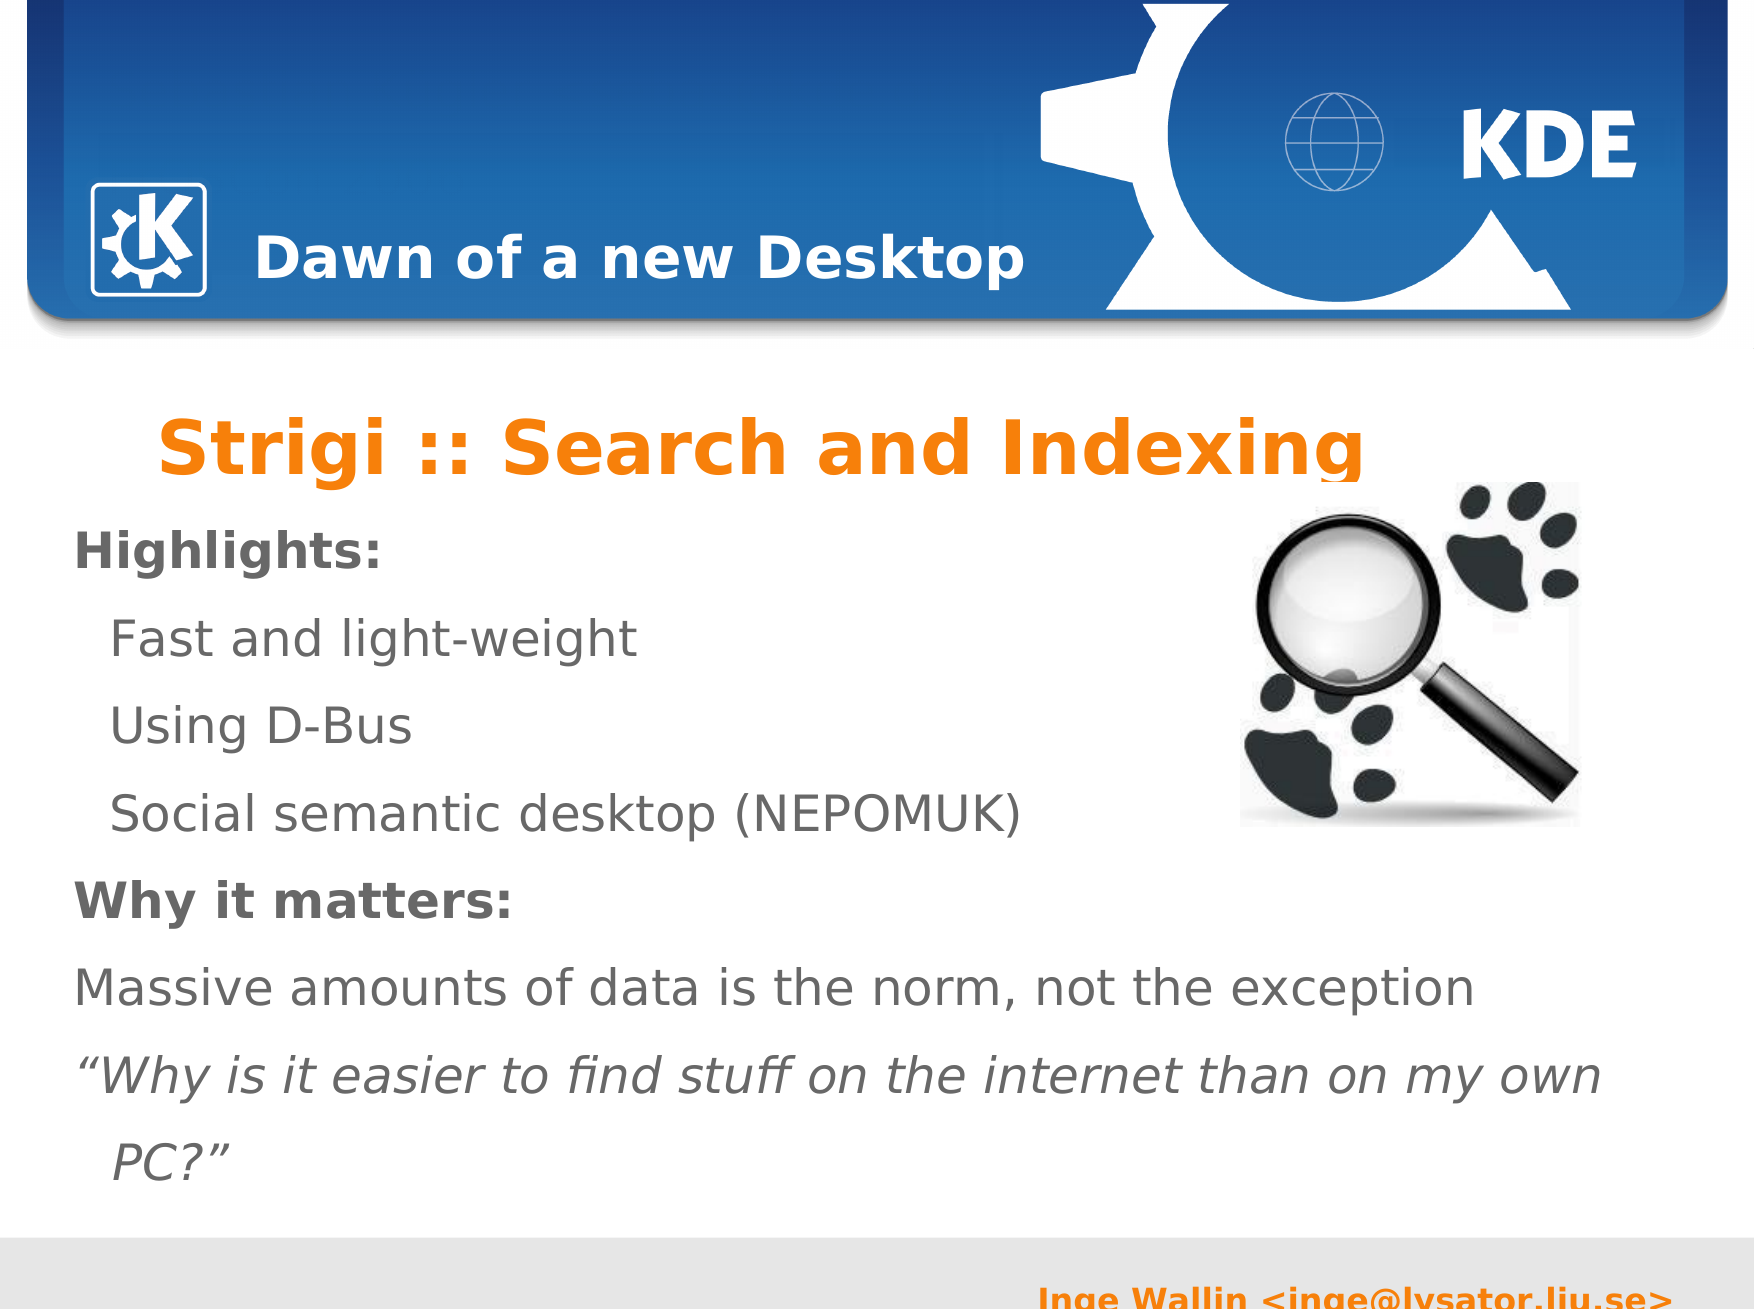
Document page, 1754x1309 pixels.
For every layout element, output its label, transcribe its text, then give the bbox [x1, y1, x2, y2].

text_box Highlights: Fast and light-weight Using D-Bus Social semantic desktop (NEPOMUK) Why it matters: Massive amounts of data is the norm, not the exception “Why is it easier to find stuff on the internet than on my own PC?” [59, 486, 1654, 1258]
text_box Strigi :: Search and Indexing [111, 354, 1684, 457]
text_box Dawn of a new Desktop [208, 183, 1063, 296]
picture [1240, 482, 1585, 486]
picture [0, 0, 1754, 349]
